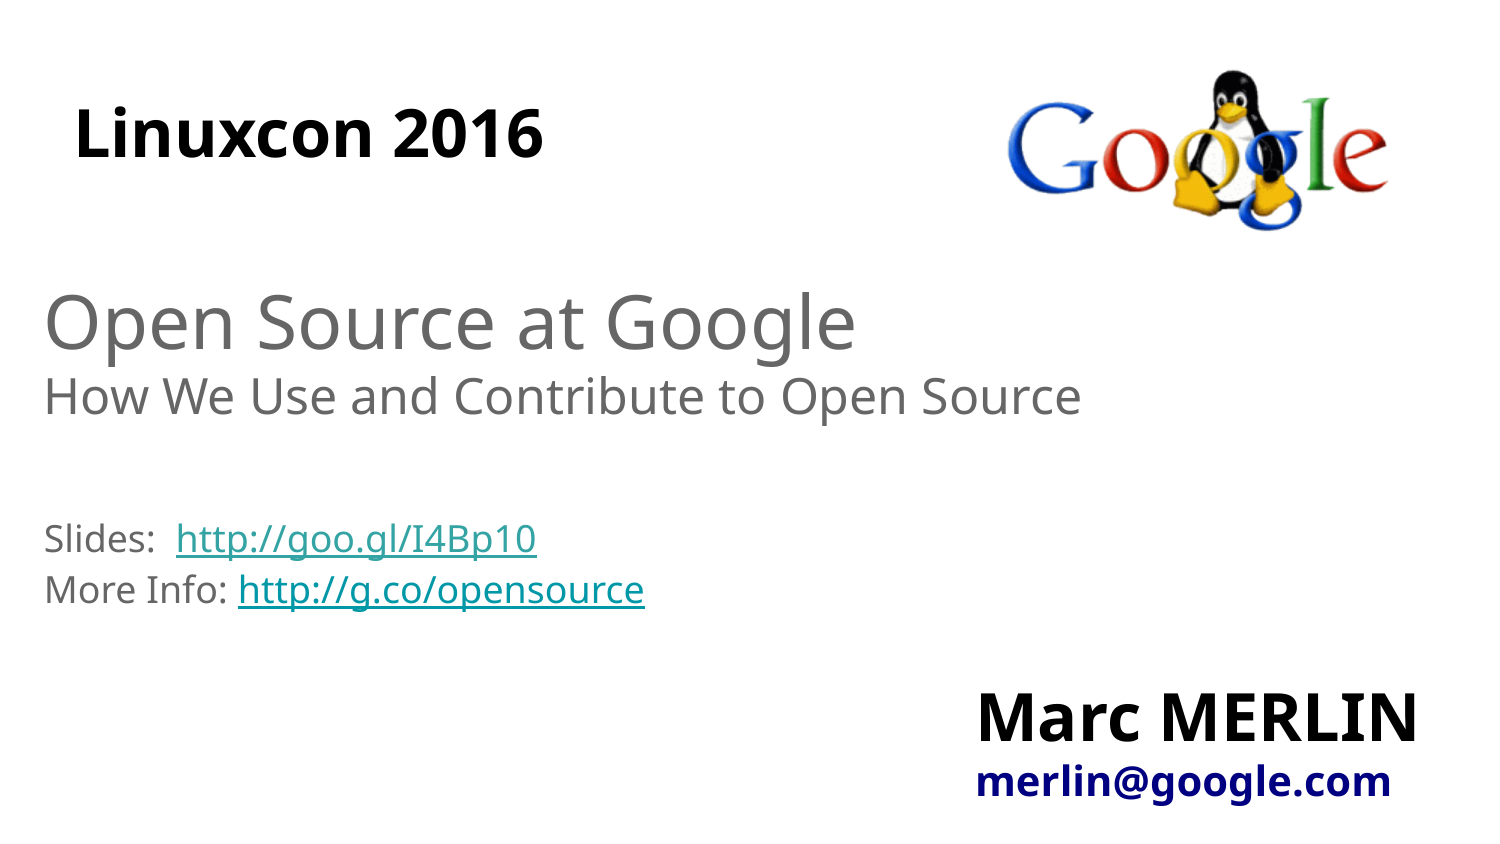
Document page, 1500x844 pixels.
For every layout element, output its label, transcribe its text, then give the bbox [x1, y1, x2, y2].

picture [991, 59, 1411, 237]
text_box Marc MERLIN merlin@google.com [960, 660, 1441, 810]
text_box Open Source at Google How We Use and Contribute to Open Source Slides: http://goo.gl/I4Bp10 More Info: http://g.co/opensource [28, 259, 1450, 777]
text_box Linuxcon 2016 [58, 75, 616, 181]
